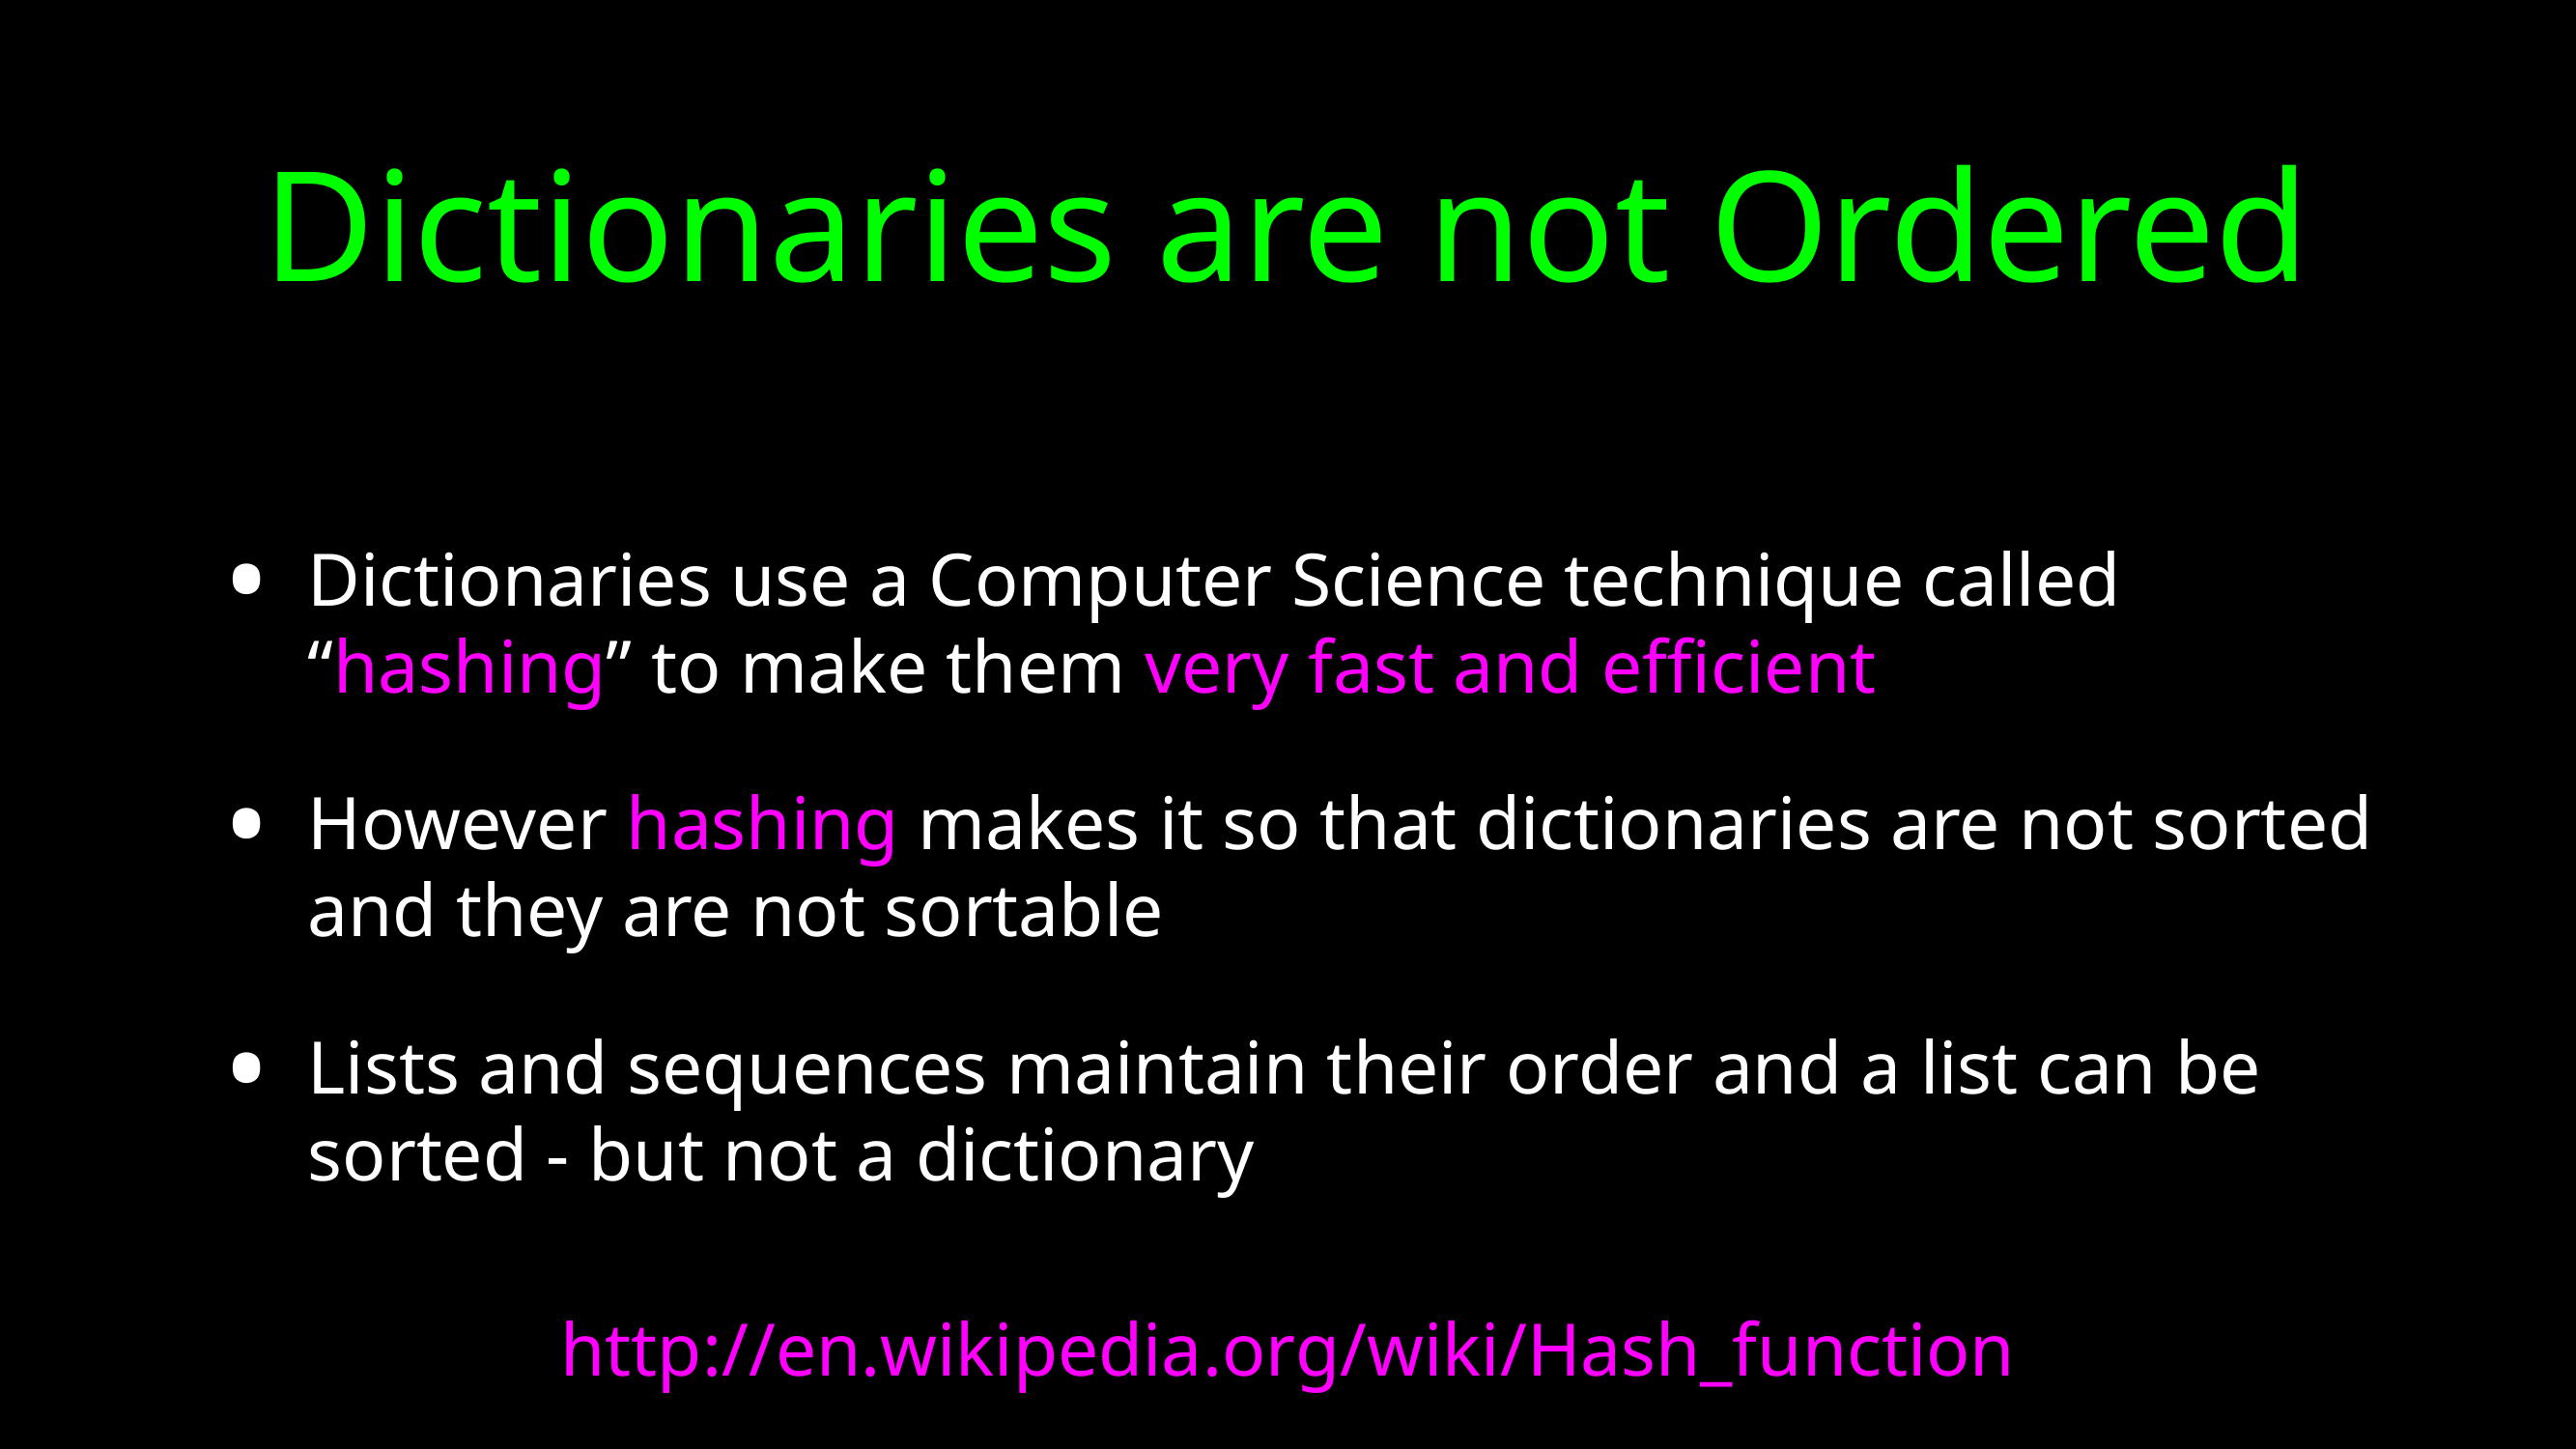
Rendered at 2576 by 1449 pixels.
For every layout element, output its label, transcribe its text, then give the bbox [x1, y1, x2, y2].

text_box http://en.wikipedia.org/wiki/Hash_function [560, 1303, 2016, 1391]
list Dictionaries use a Computer Science technique called “hashing” to make them very fast and efficient However hashing makes it so that dictionaries are not sorted and they are not sortable Lists and sequences maintain their order and a list can be sorted - but not a dictionary [183, 412, 2392, 1317]
title Dictionaries are not Ordered [183, 38, 2392, 403]
